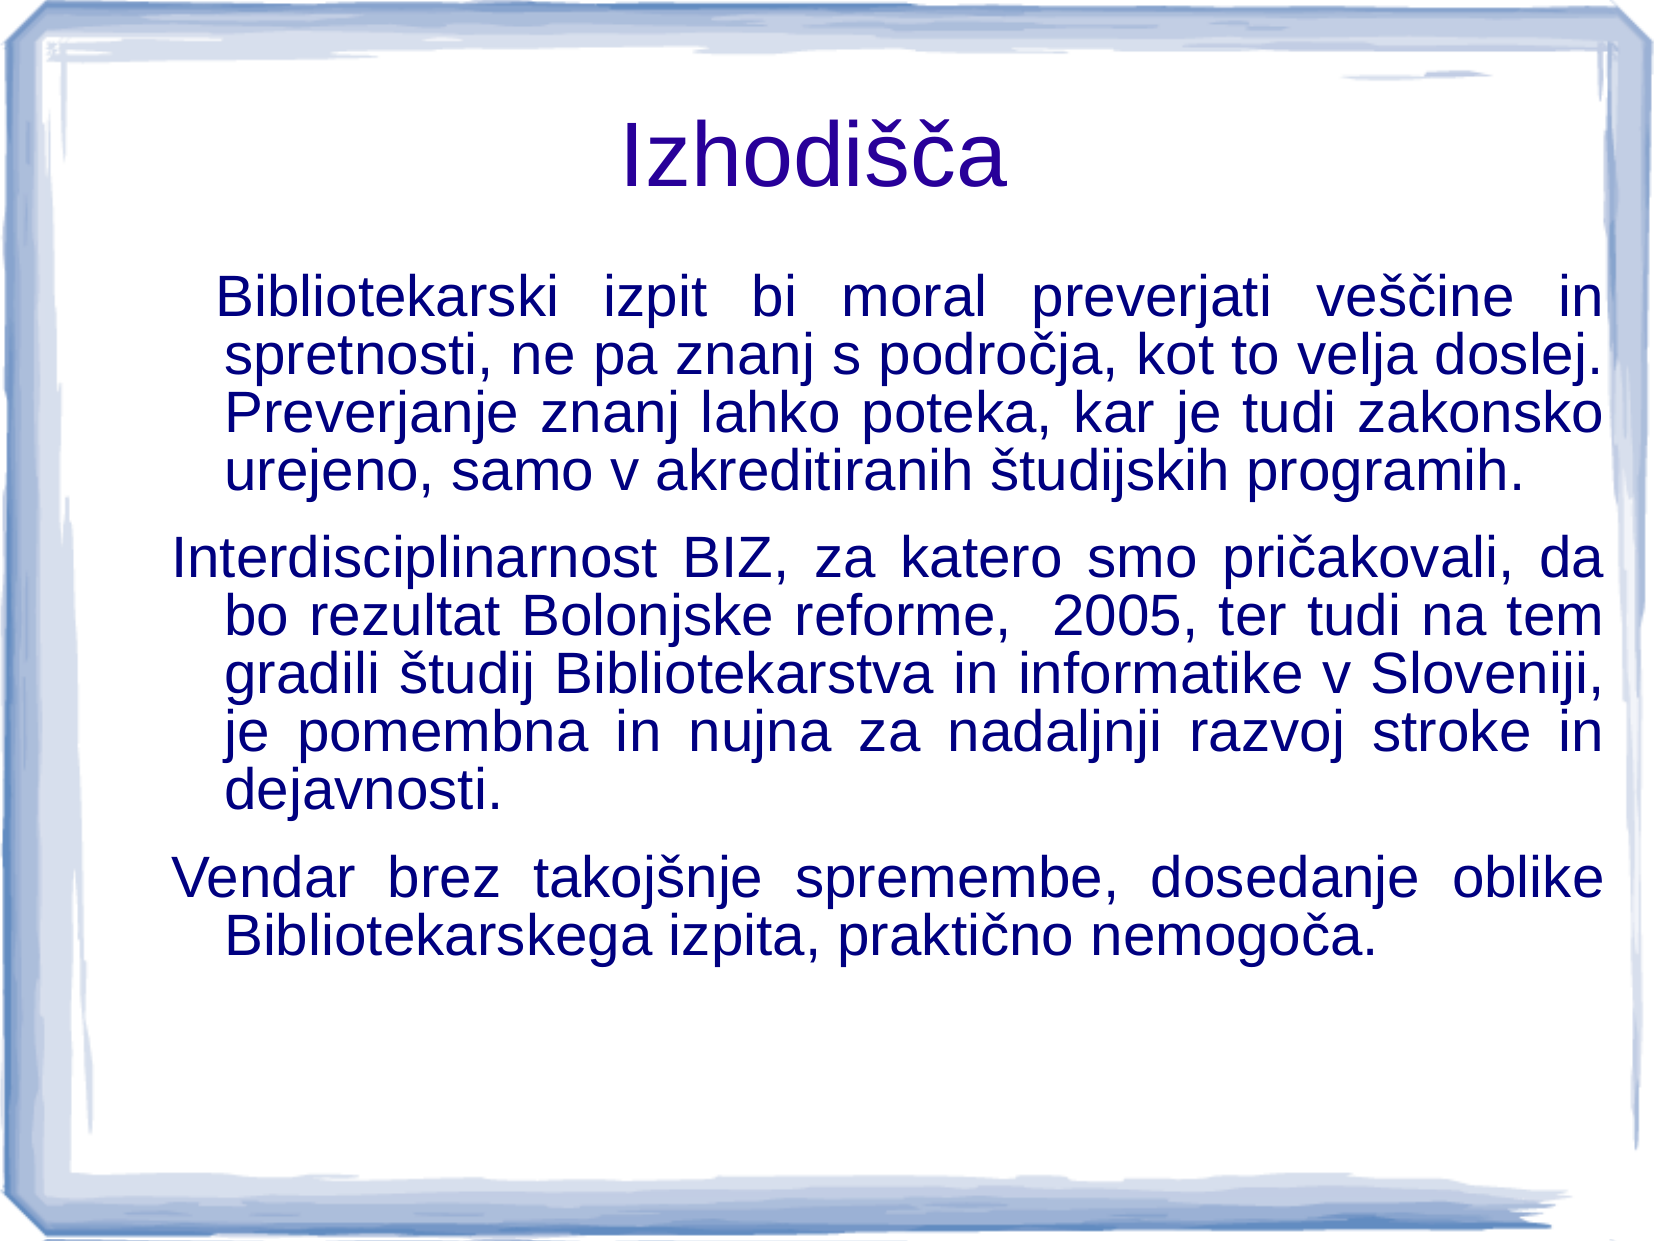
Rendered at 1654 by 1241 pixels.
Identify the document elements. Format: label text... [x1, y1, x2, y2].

title Izhodišča [82, 56, 1571, 249]
picture [0, 0, 1654, 1241]
list Bibliotekarski izpit bi moral preverjati veščine in spretnosti, ne pa znanj s področja, kot to velja doslej. Preverjanje znanj lahko poteka, kar je tudi zakonsko urejeno, samo v akreditiranih študijskih programih. Interdisciplinarnost BIZ, za katero smo pričakovali, da bo rezultat Bolonjske reforme, 2005, ter tudi na tem gradili študij Bibliotekarstva in informatike v Sloveniji, je pomembna in nujna za nadaljnji razvoj stroke in dejavnosti. Vendar brez takojšnje spremembe, dosedanje oblike Bibliotekarskega izpita, praktično nemogoča. [153, 265, 1607, 998]
